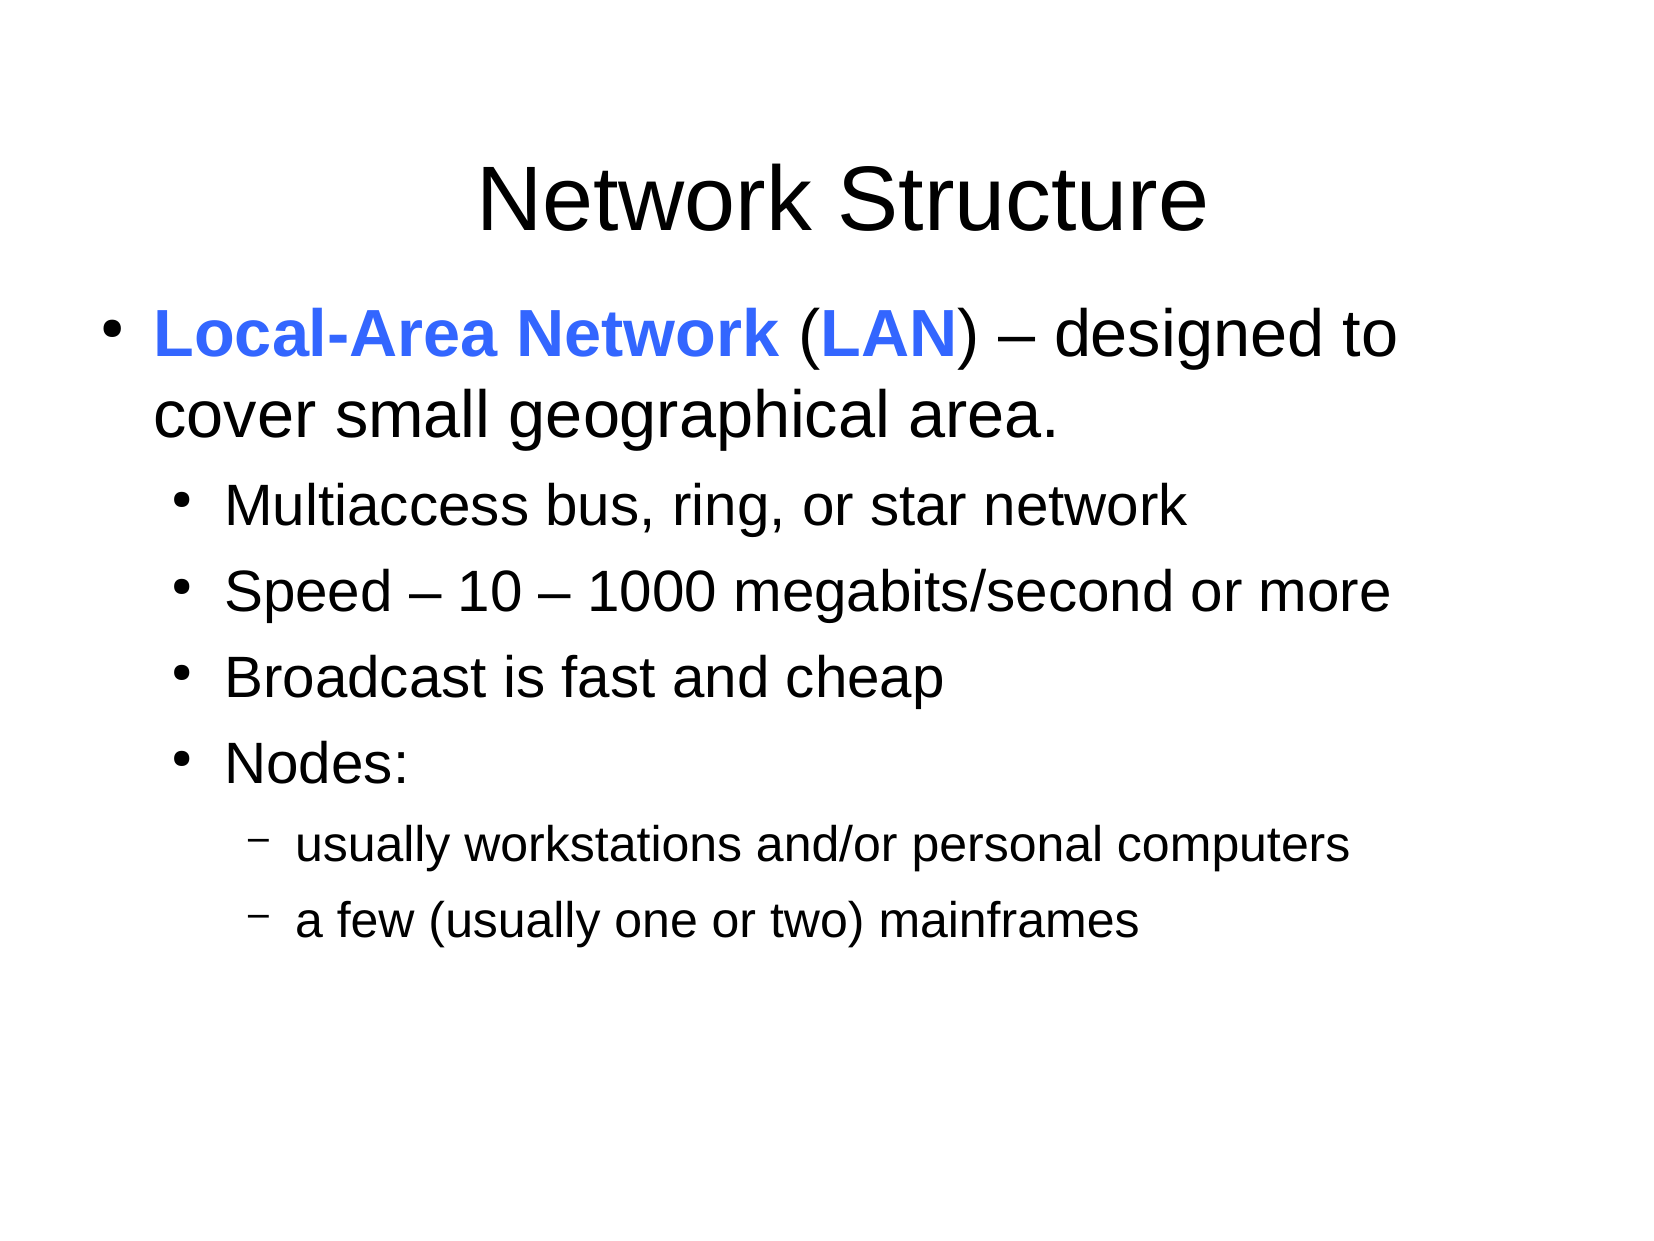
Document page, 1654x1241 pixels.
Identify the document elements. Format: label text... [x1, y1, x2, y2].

list Local-Area Network (LAN) – designed to cover small geographical area. Multiaccess bus, ring, or star network Speed – 10 – 1000 megabits/second or more Broadcast is fast and cheap Nodes: usually workstations and/or personal computers a few (usually one or two) mainframes [82, 290, 1571, 1010]
title Network Structure [82, 49, 1571, 257]
